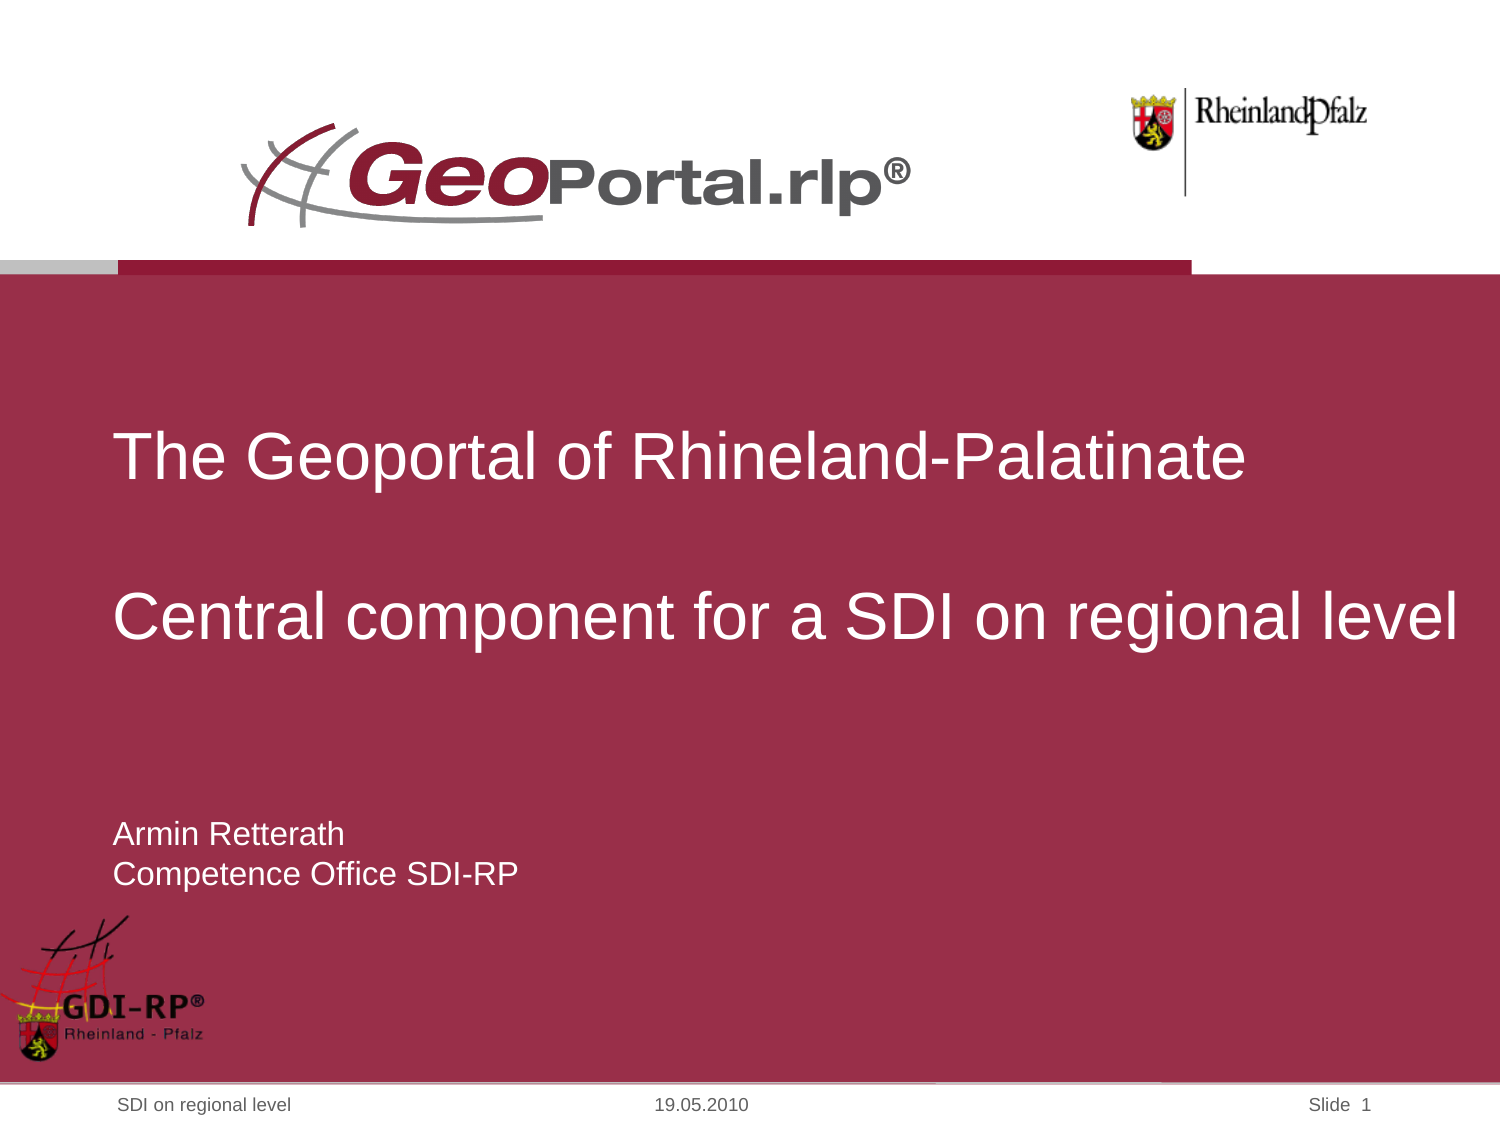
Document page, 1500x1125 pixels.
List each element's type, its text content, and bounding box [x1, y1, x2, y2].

text_box The Geoportal of Rhineland-Palatinate Central component for a SDI on regional level Armin Retterath Competence Office SDI-RP [112, 412, 1500, 772]
picture [0, 915, 207, 1063]
picture [236, 118, 916, 237]
picture [1131, 88, 1447, 198]
